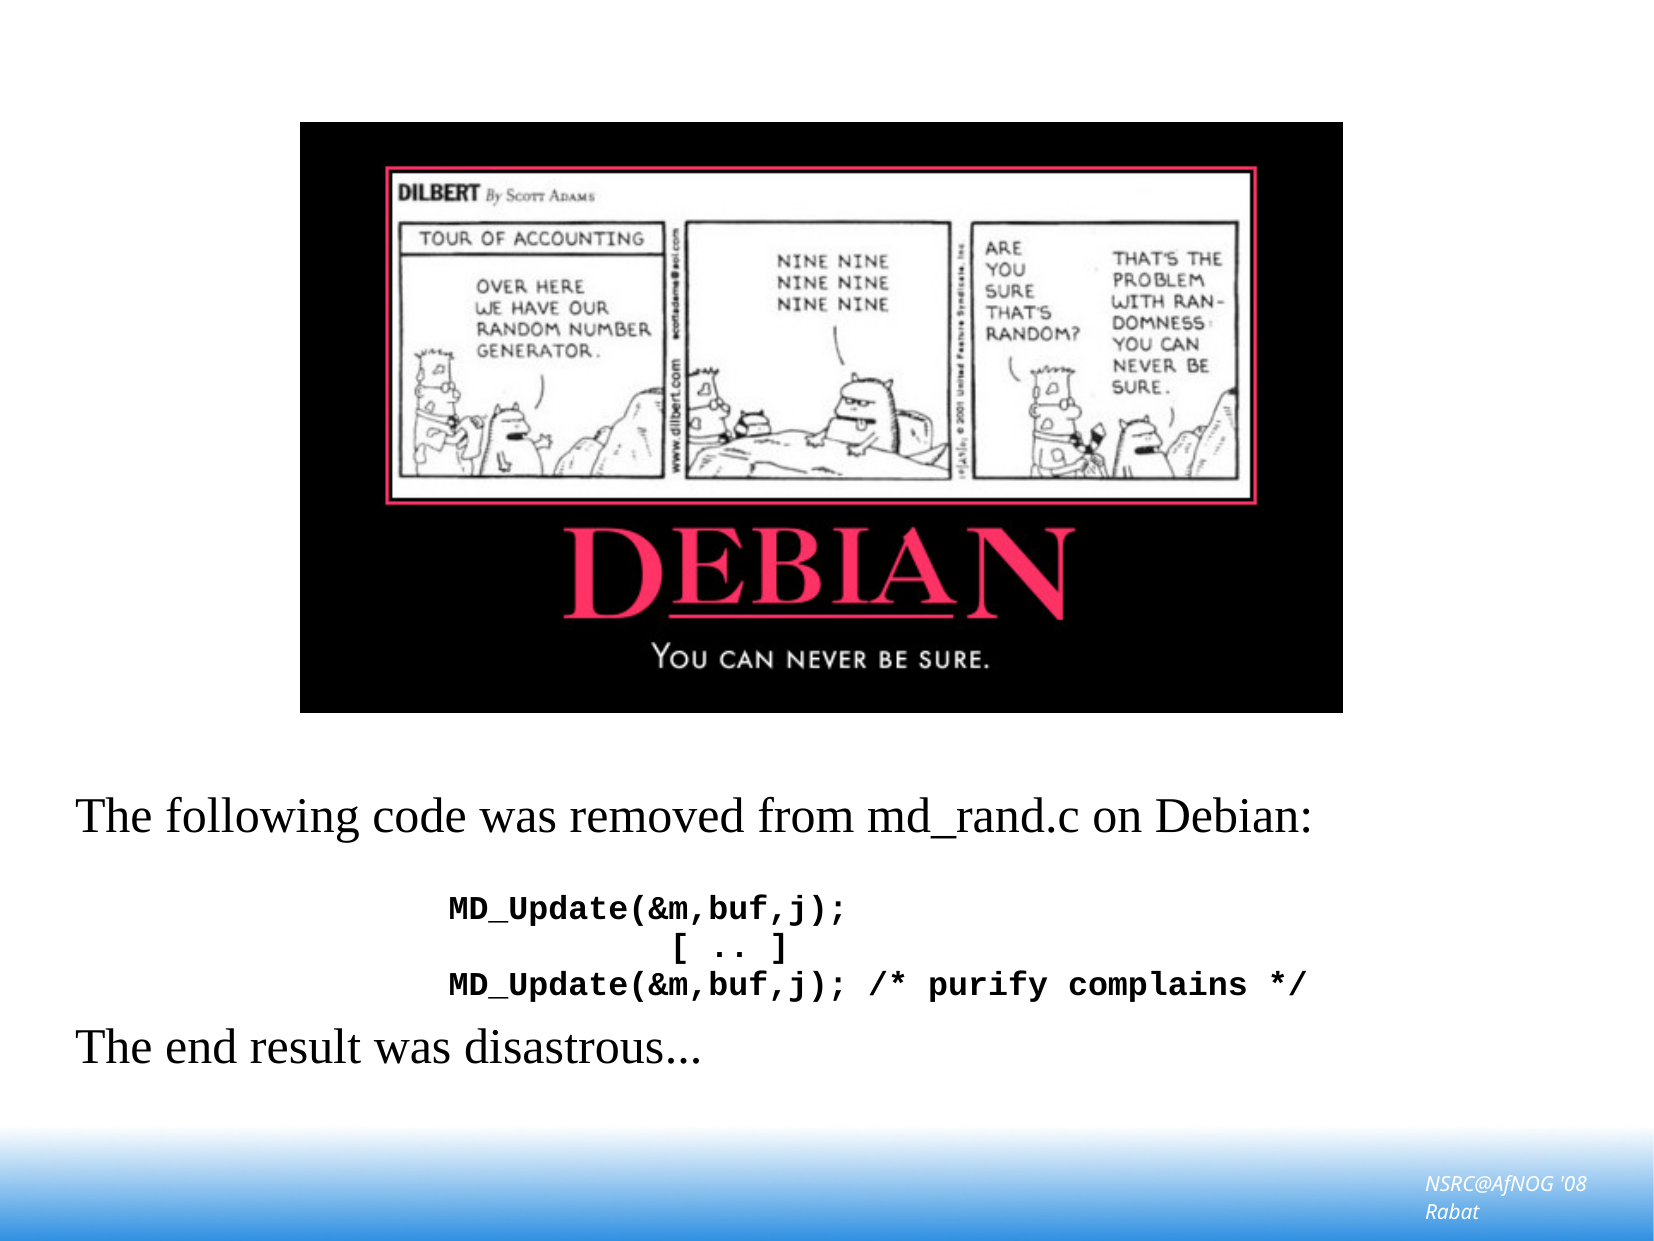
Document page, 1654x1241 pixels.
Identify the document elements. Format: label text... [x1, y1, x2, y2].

text_box MD_Update(&m,buf,j); [ .. ] MD_Update(&m,buf,j); /* purify complains */ [375, 892, 1351, 1006]
picture [300, 122, 1343, 713]
picture [0, 1124, 1654, 1241]
text_box The following code was removed from md_rand.c on Debian: The end result was disastrous... [75, 787, 1313, 1096]
